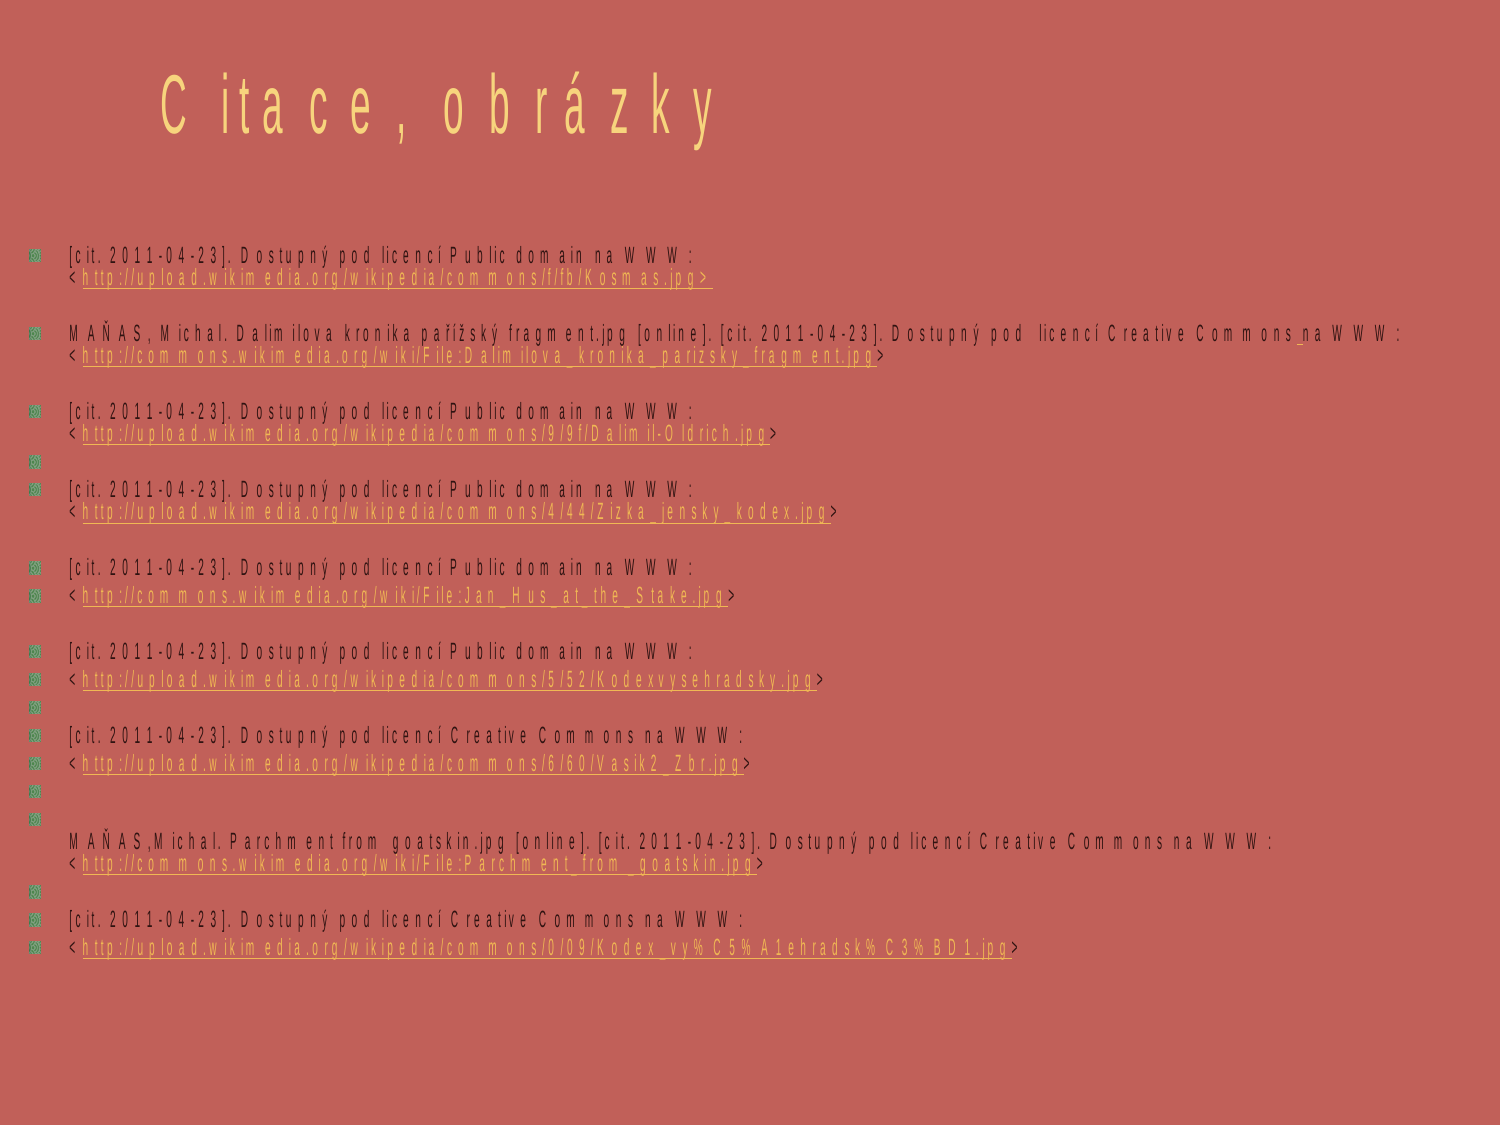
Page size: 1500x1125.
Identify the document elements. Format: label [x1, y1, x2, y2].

picture [29, 236, 1477, 1063]
picture [145, 8, 1375, 199]
